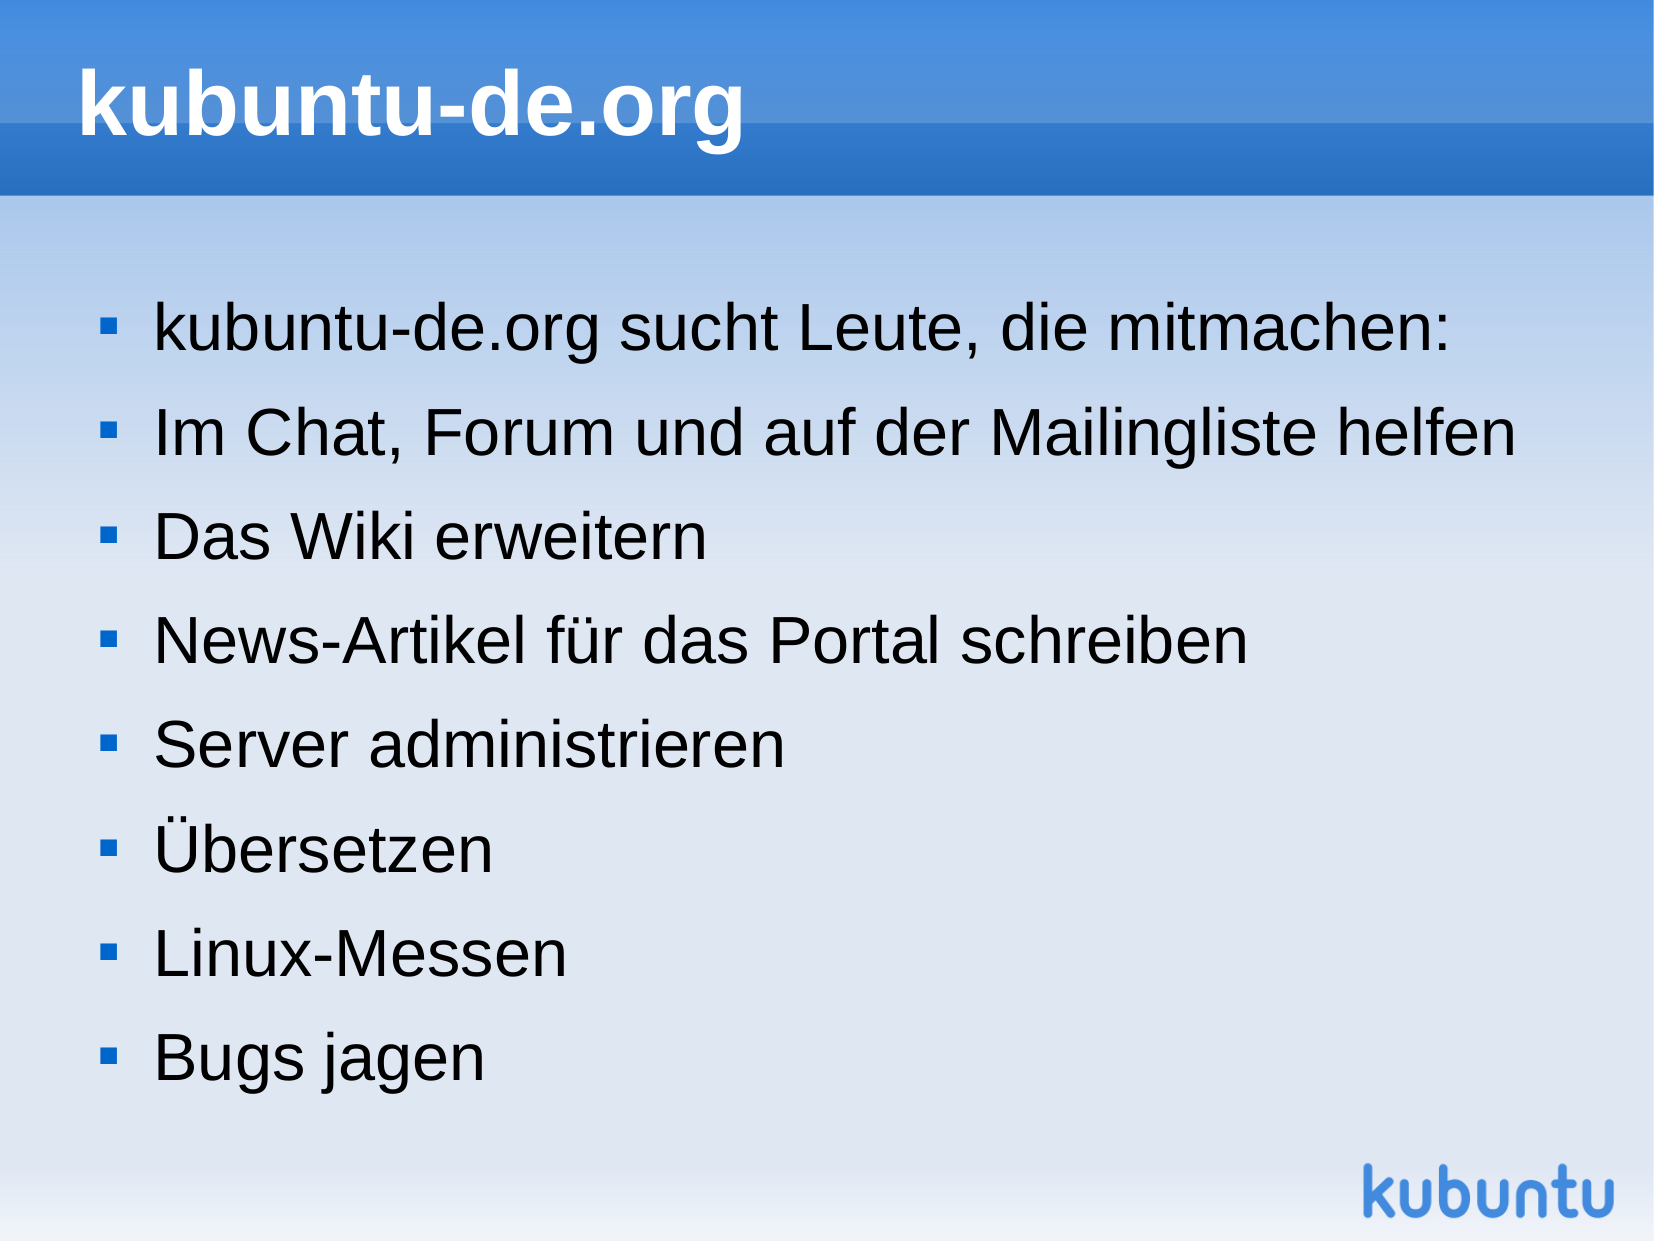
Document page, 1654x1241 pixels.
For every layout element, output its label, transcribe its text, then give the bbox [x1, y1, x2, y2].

title kubuntu-de.org [76, 0, 1565, 208]
list kubuntu-de.org sucht Leute, die mitmachen: Im Chat, Forum und auf der Mailingliste helfen Das Wiki erweitern News-Artikel für das Portal schreiben Server administrieren Übersetzen Linux-Messen Bugs jagen [82, 290, 1571, 1096]
picture [0, 0, 1654, 1241]
